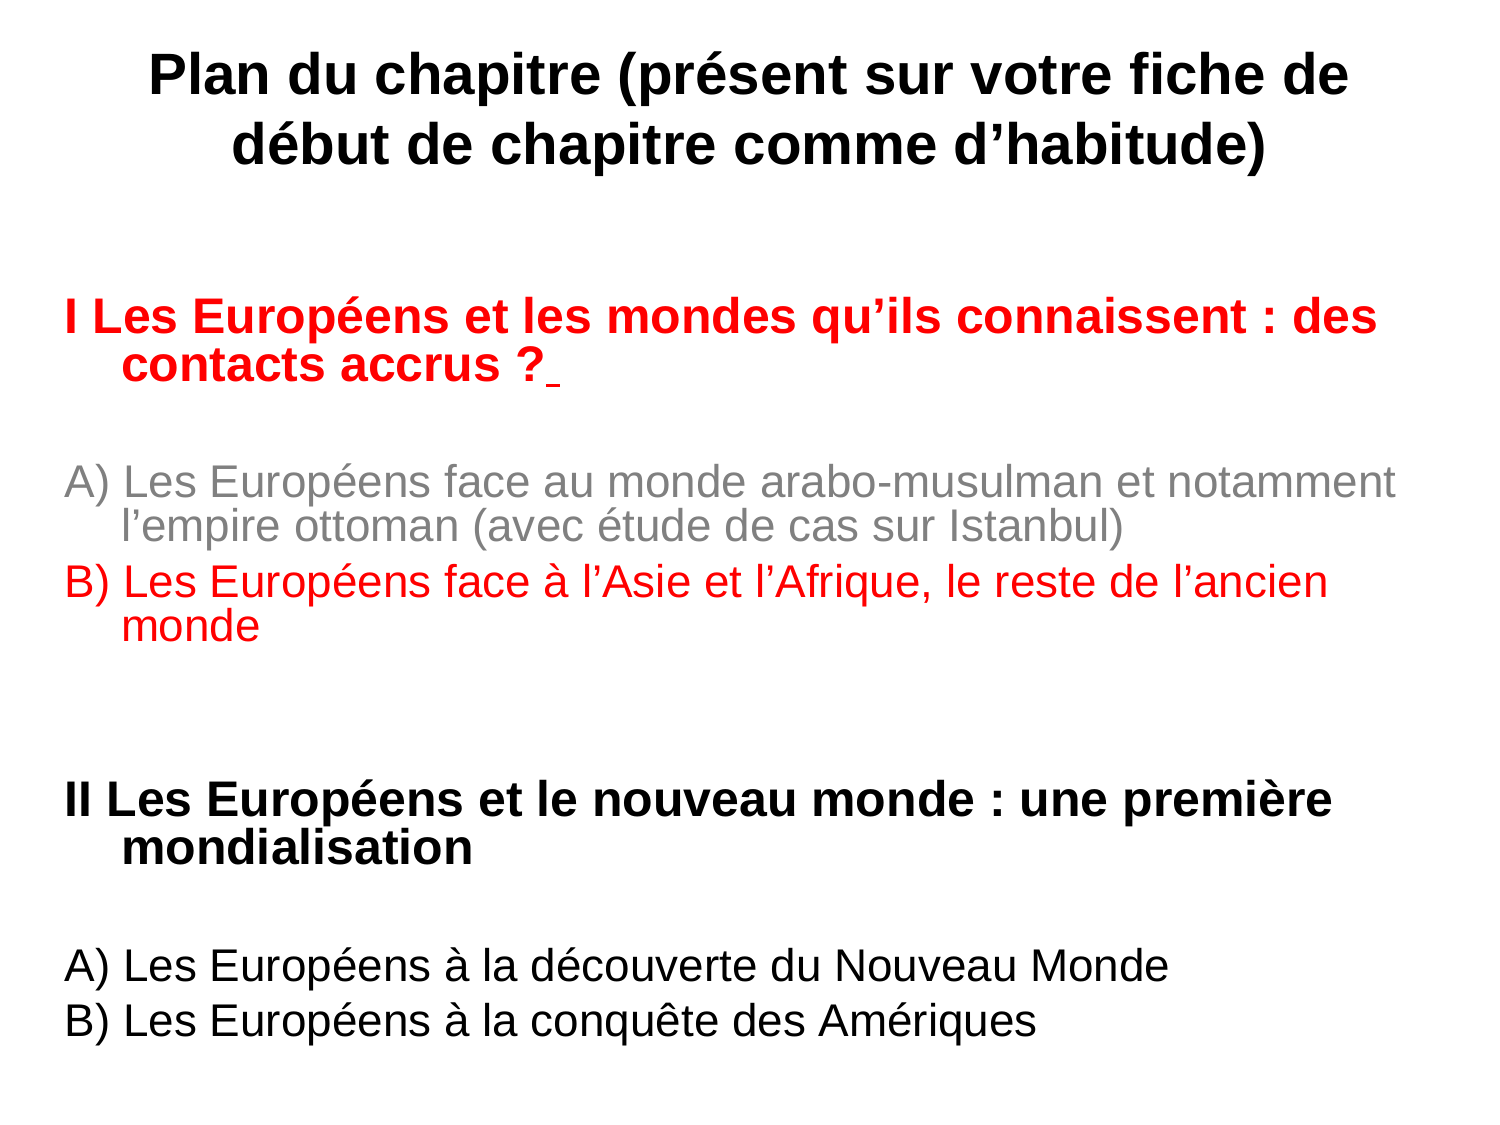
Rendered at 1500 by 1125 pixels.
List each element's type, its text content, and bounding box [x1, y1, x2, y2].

title Plan du chapitre (présent sur votre fiche de début de chapitre comme d’habitude) [75, 12, 1426, 201]
list I Les Européens et les mondes qu’ils connaissent : des contacts accrus ? A) Les Européens face au monde arabo-musulman et notamment l’empire ottoman (avec étude de cas sur Istanbul) B) Les Européens face à l’Asie et l’Afrique, le reste de l’ancien monde II Les Européens et le nouveau monde : une première mondialisation A) Les Européens à la découverte du Nouveau Monde B) Les Européens à la conquête des Amériques [50, 287, 1476, 1101]
